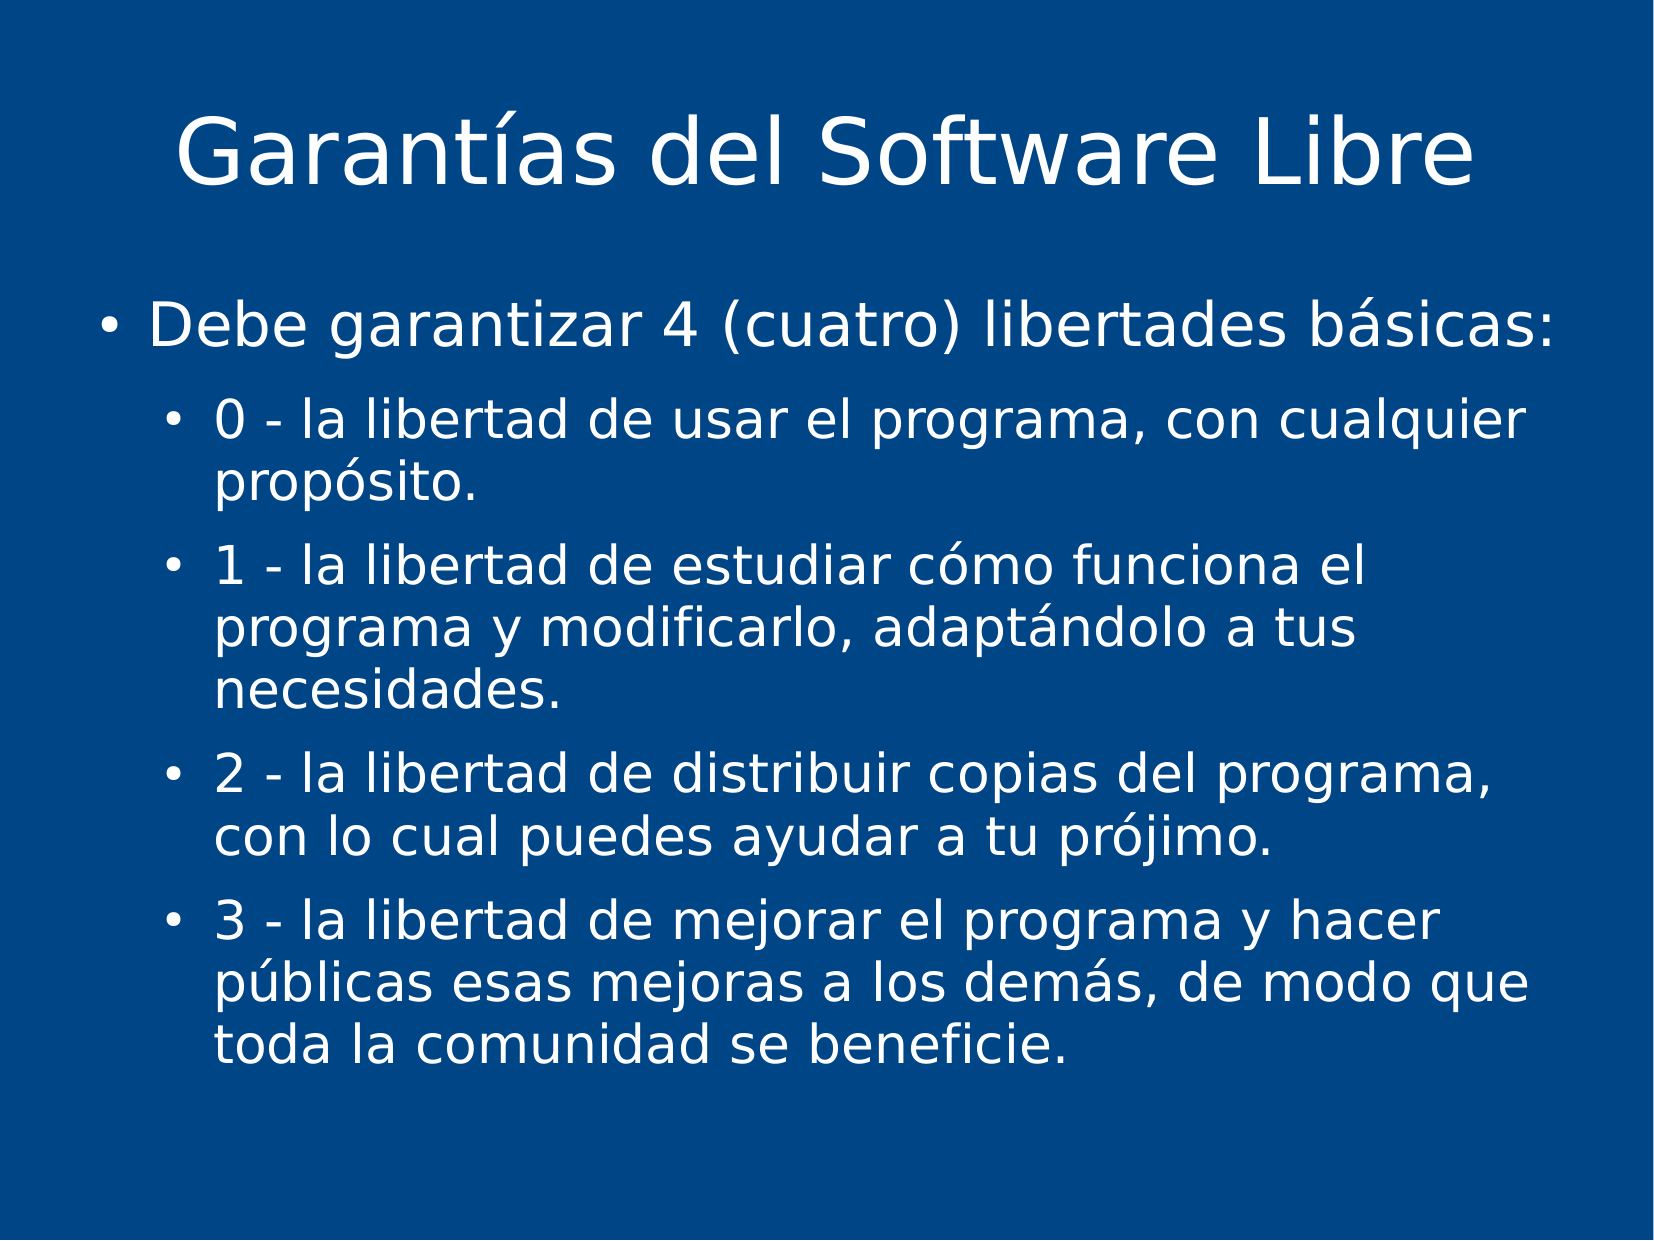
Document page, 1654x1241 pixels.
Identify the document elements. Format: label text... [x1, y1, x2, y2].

title Garantías del Software Libre [82, 49, 1571, 257]
list Debe garantizar 4 (cuatro) libertades básicas: 0 - la libertad de usar el programa, con cualquier propósito. 1 - la libertad de estudiar cómo funciona el programa y modificarlo, adaptándolo a tus necesidades. 2 - la libertad de distribuir copias del programa, con lo cual puedes ayudar a tu prójimo. 3 - la libertad de mejorar el programa y hacer públicas esas mejoras a los demás, de modo que toda la comunidad se beneficie. [82, 290, 1571, 1109]
